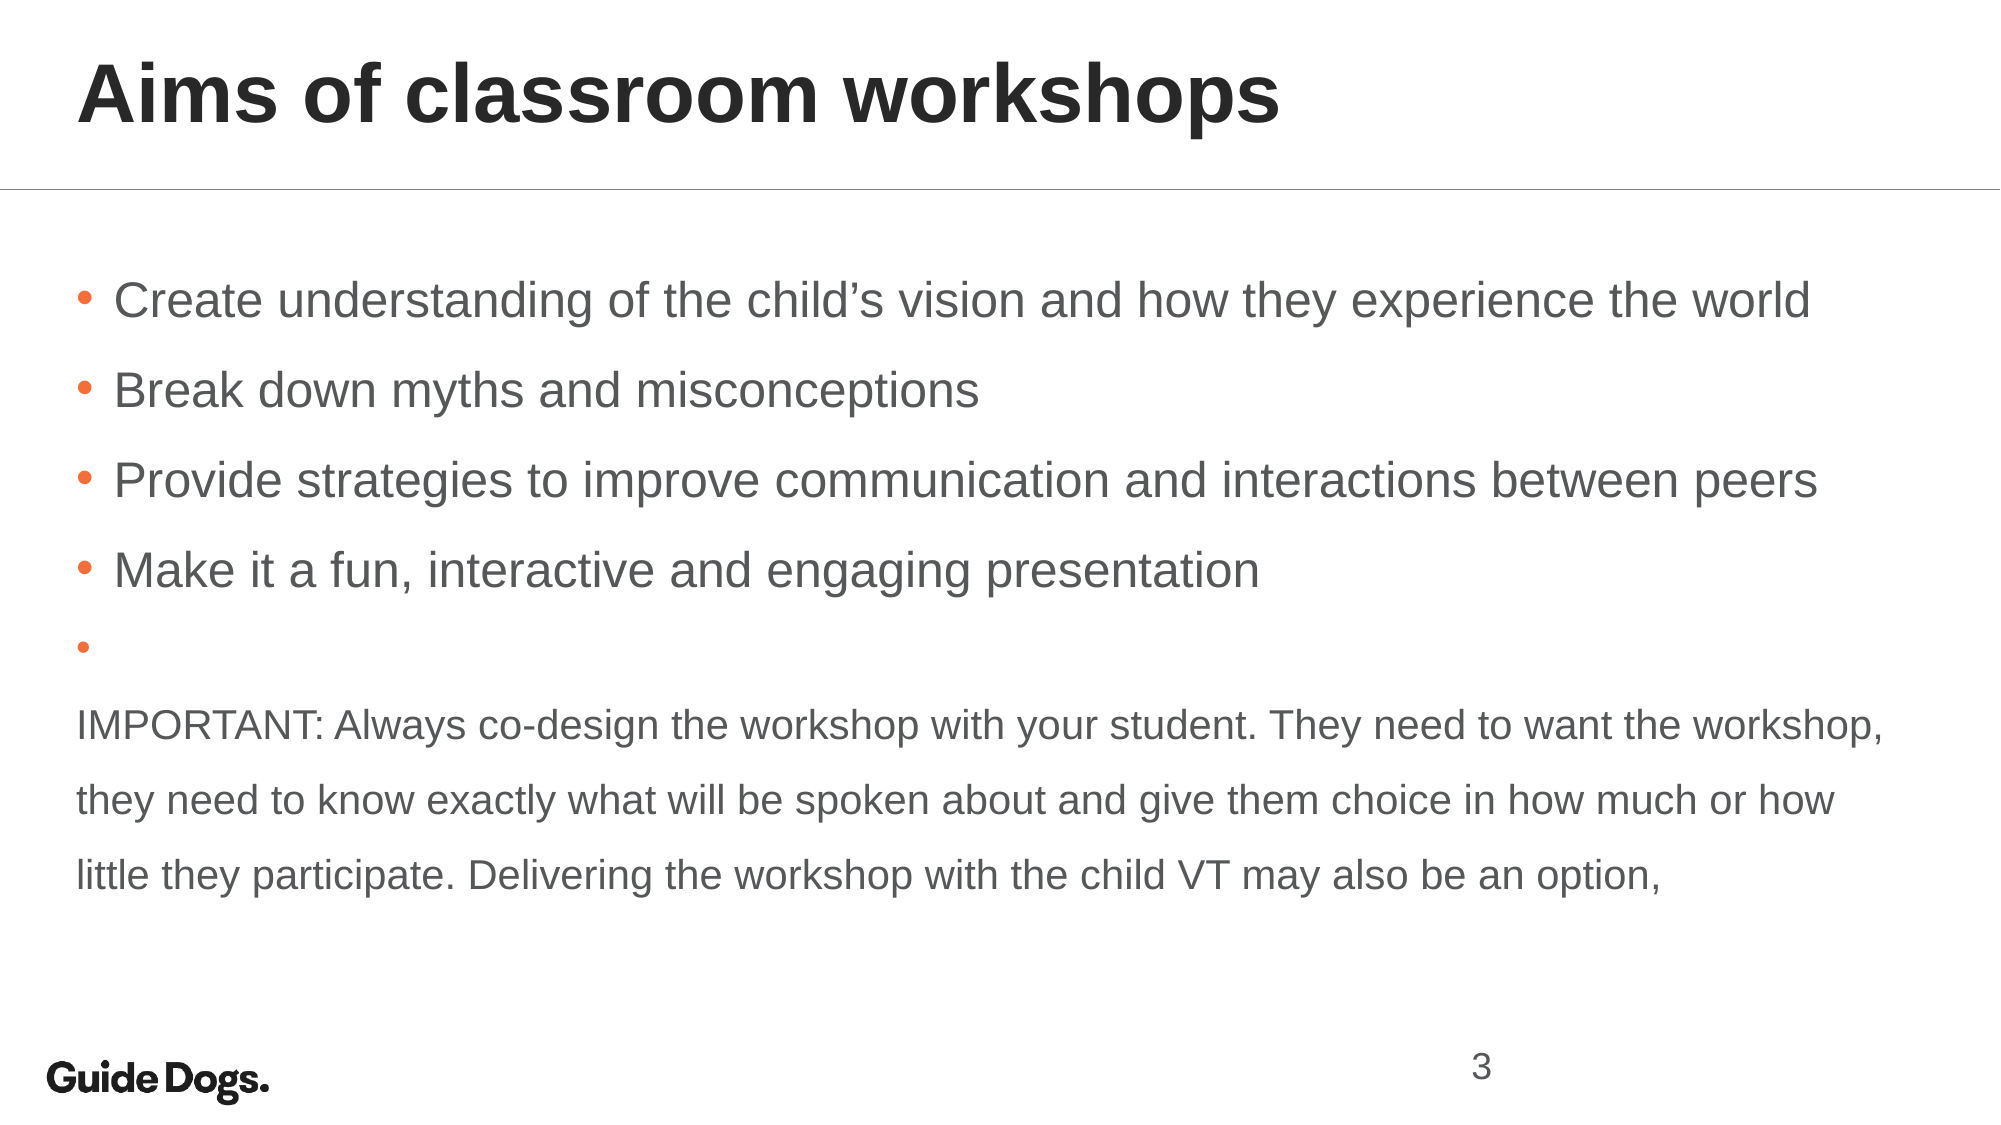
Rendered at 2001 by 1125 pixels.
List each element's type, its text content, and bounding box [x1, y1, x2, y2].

title Aims of classroom workshops [61, 30, 1907, 160]
text_box [1456, 1034, 1907, 1095]
list Create understanding of the child’s vision and how they experience the world Break down myths and misconceptions Provide strategies to improve communication and interactions between peers Make it a fun, interactive and engaging presentation IMPORTANT: Always co-design the workshop with your student. They need to want the workshop, they need to know exactly what will be spoken about and give them choice in how much or how little they participate. Delivering the workshop with the child VT may also be an option, [61, 229, 1907, 995]
